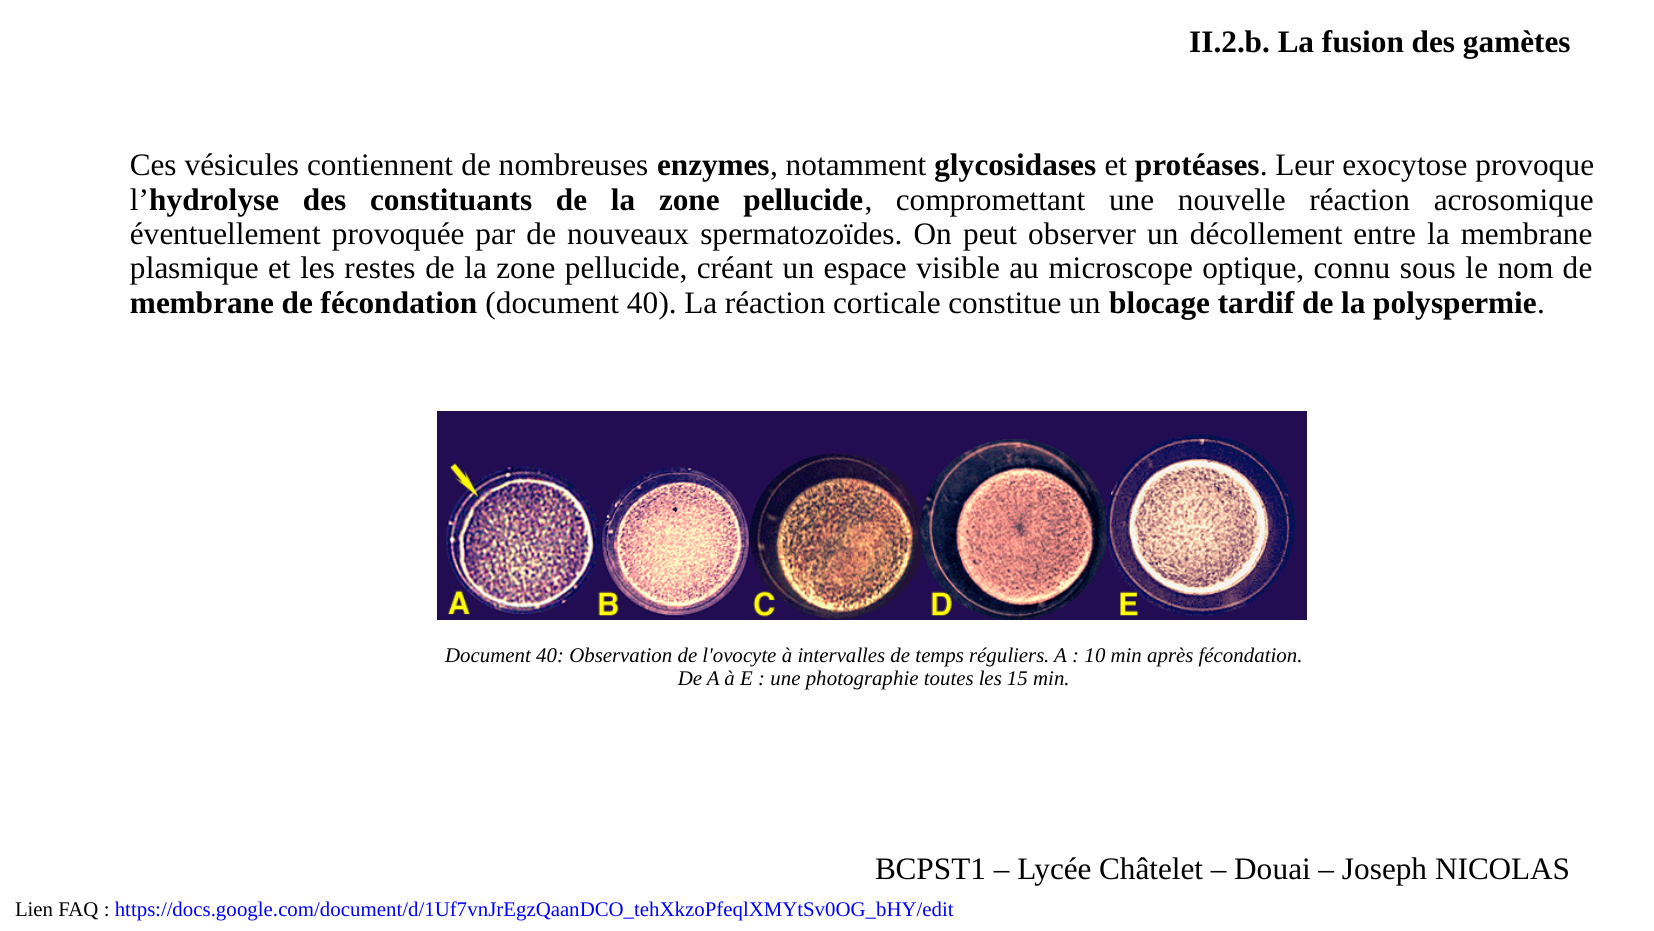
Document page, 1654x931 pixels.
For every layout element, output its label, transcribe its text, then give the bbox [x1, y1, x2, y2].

text_box II.2.b. La fusion des gamètes [165, 5, 1572, 78]
text_box BCPST1 – Lycée Châtelet – Douai – Joseph NICOLAS [637, 832, 1571, 905]
picture [437, 411, 1307, 620]
text_box Lien FAQ : https://docs.google.com/document/d/1Uf7vnJrEgzQaanDCO_tehXkzoPfeqlXMYtSv0OG_bHY/edit [0, 897, 993, 931]
text_box Ces vésicules contiennent de nombreuses enzymes, notamment glycosidases et protéases. Leur exocytose provoque l’hydrolyse des constituants de la zone pellucide, compromettant une nouvelle réaction acrosomique éventuellement provoquée par de nouveaux spermatozoïdes. On peut observer un décollement entre la membrane plasmique et les restes de la zone pellucide, créant un espace visible au microscope optique, connu sous le nom de membrane de fécondation (document 40). La réaction corticale constitue un blocage tardif de la polyspermie. [129, 147, 1595, 556]
text_box Document 40: Observation de l'ovocyte à intervalles de temps réguliers. A : 10 min après fécondation. De A à E : une photographie toutes les 15 min. [437, 621, 1312, 691]
